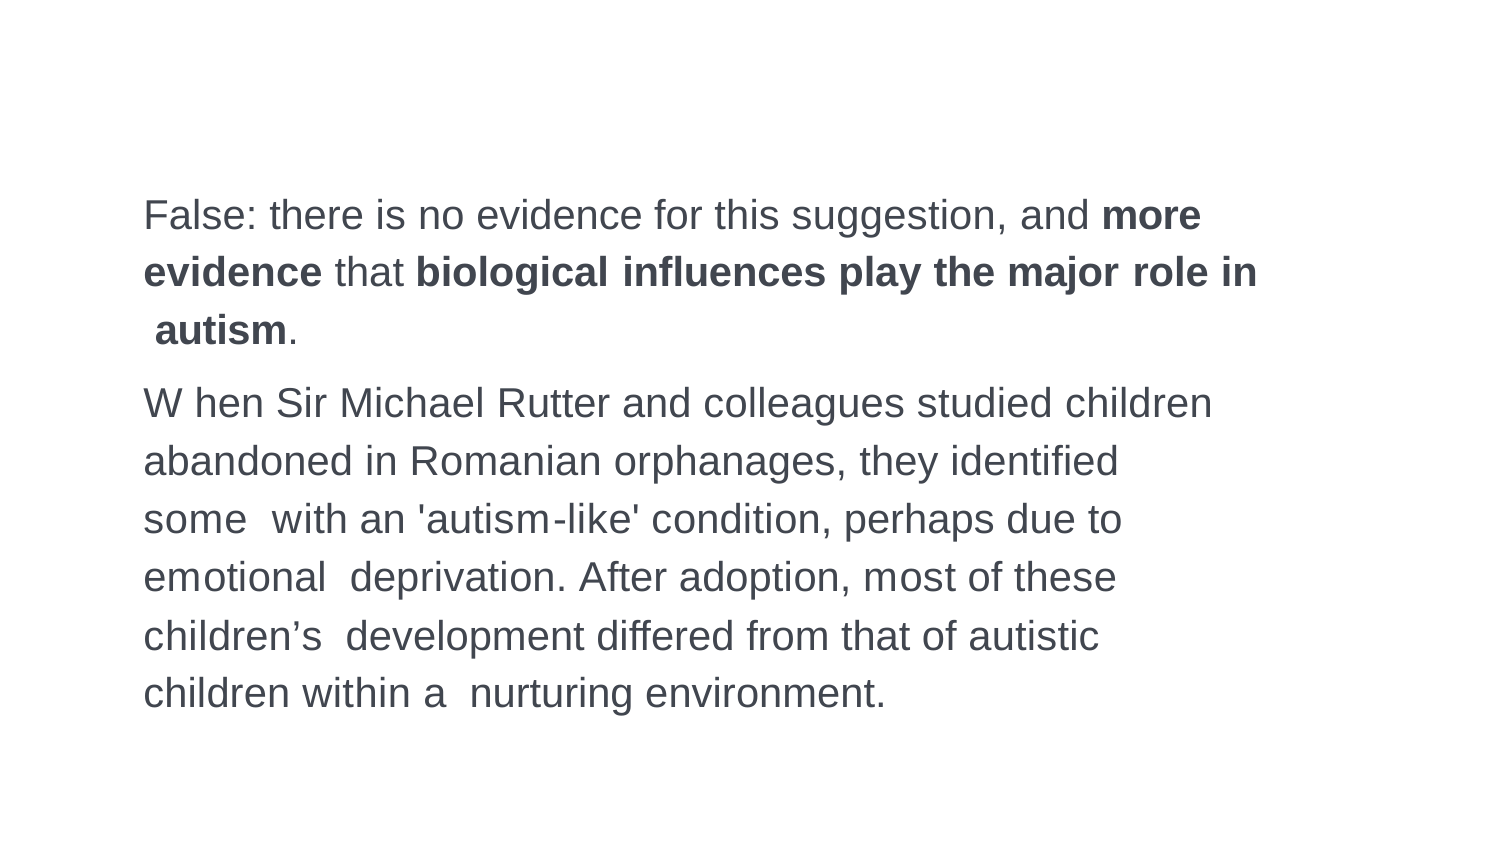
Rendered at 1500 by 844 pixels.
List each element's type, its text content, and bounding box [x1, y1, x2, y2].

text_box False: there is no evidence for this suggestion, and more evidence that biological influences play the major role in autism. W hen Sir Michael Rutter and colleagues studied children abandoned in Romanian orphanages, they identified some with an 'autism-like' condition, perhaps due to emotional deprivation. After adoption, most of these children’s development differed from that of autistic children within a nurturing environment. [141, 178, 1260, 718]
